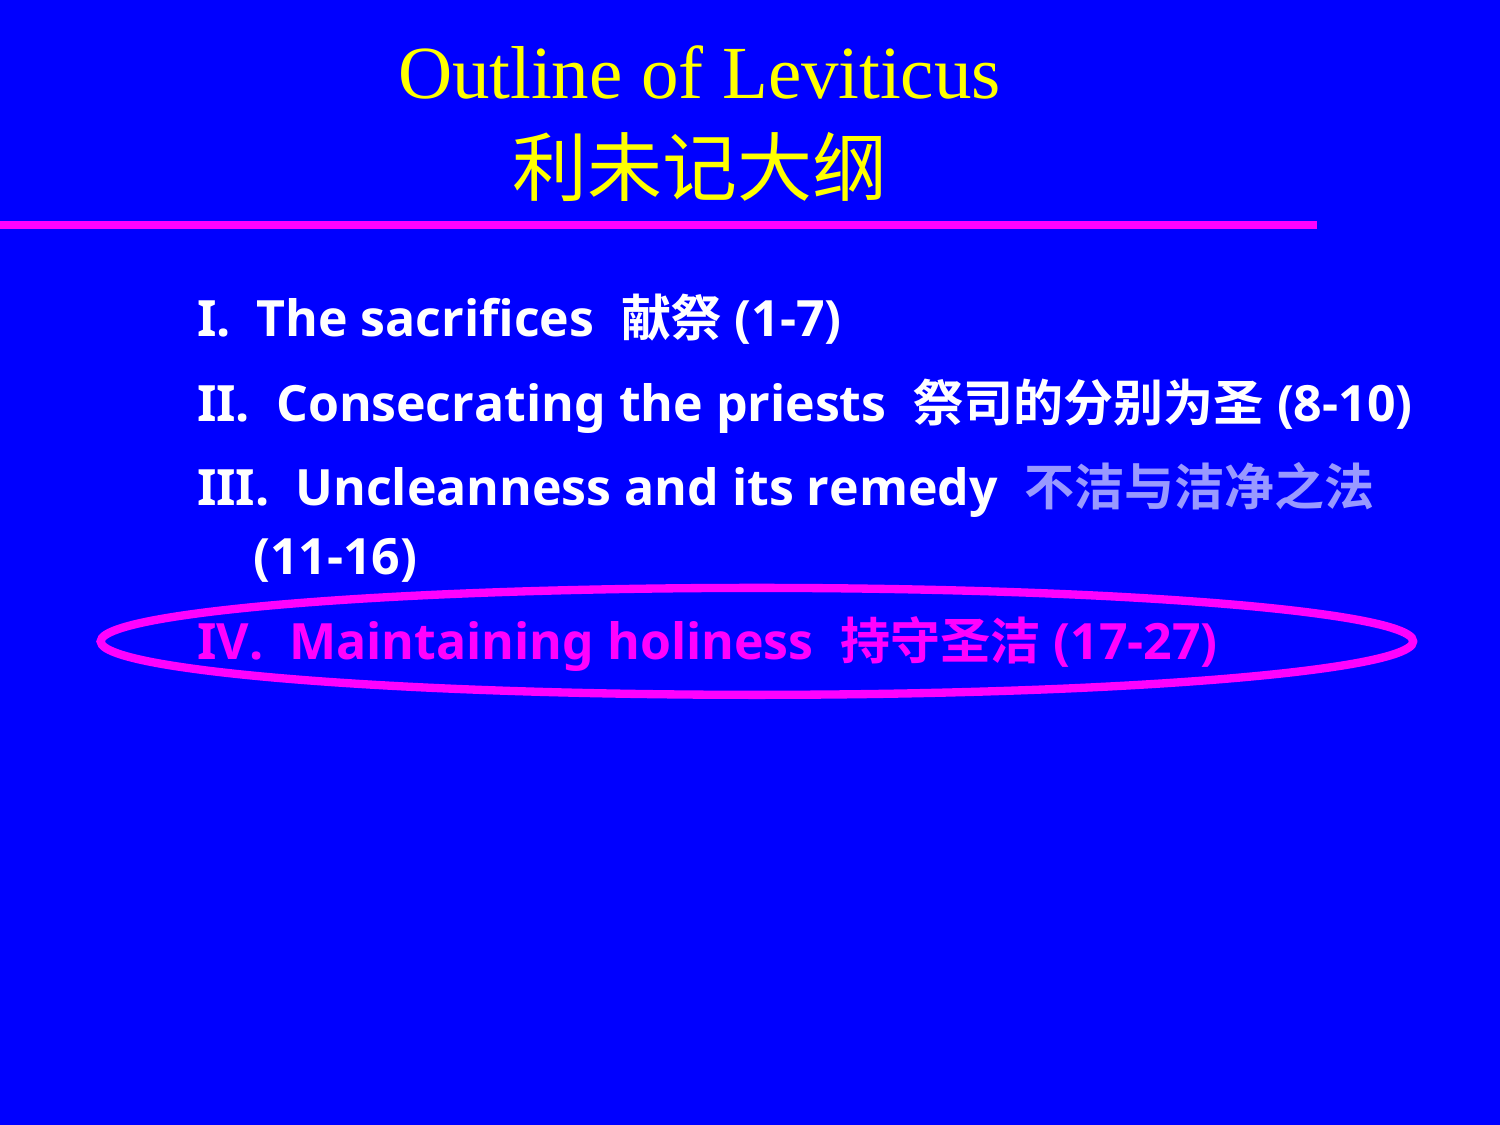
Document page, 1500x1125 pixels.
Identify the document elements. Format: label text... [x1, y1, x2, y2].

list I. The sacrifices 献祭(1-7) II. Consecrating the priests 祭司的分别为圣(8-10) III. Uncleanness and its remedy 不洁与洁净之法(11-16) IV. Maintaining holiness 持守圣洁(17-27) [182, 275, 1438, 951]
title Outline of Leviticus 利未记大纲 [62, 39, 1338, 225]
list I. The sacrifices 献祭(1-7) II. Consecrating the priests 祭司的分别为圣(8-10) III. Uncleanness and its remedy 不洁与洁净之法(11-16) IV. Maintaining holiness 持守圣洁(17-27) [182, 593, 1408, 690]
